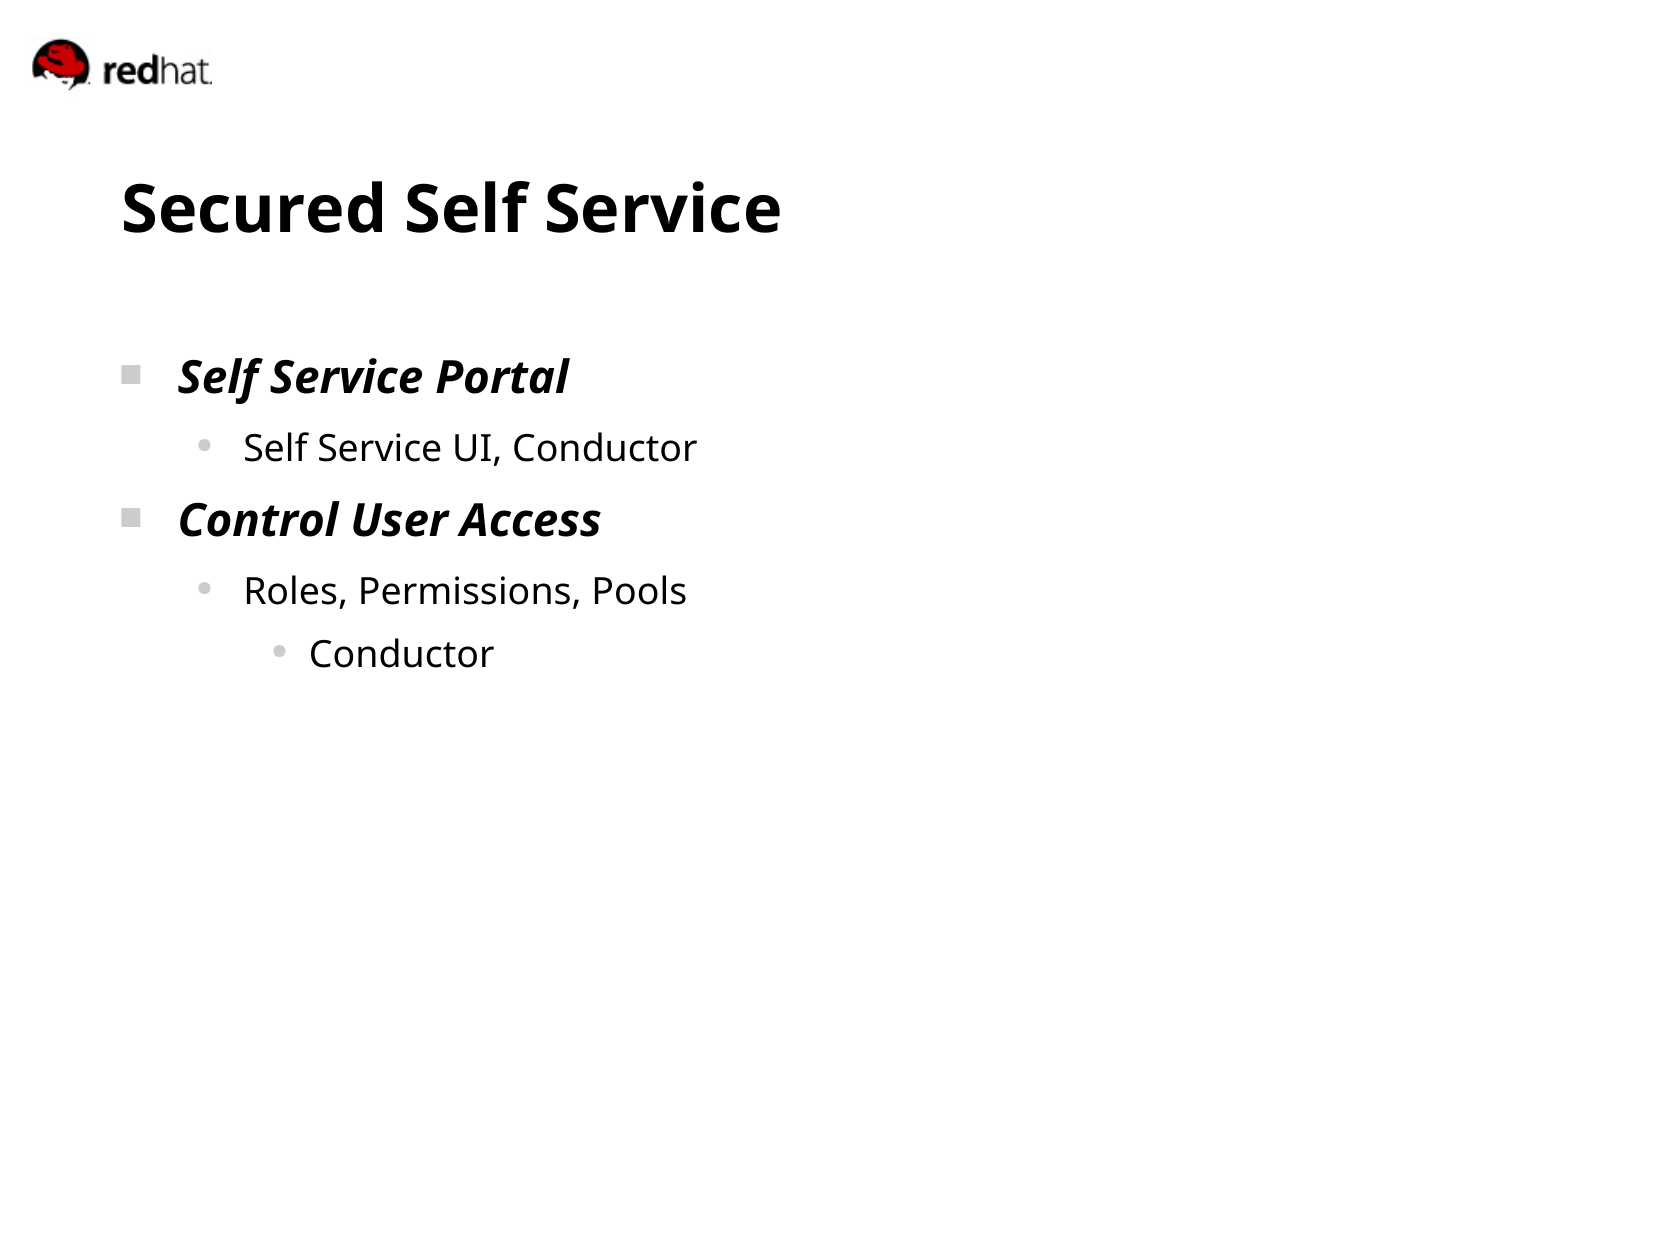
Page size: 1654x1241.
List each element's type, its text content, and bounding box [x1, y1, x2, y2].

picture [31, 37, 212, 98]
list Self Service Portal Self Service UI, Conductor Control User Access Roles, Permissions, Pools Conductor [121, 344, 1534, 1127]
title Secured Self Service [121, 102, 1534, 310]
